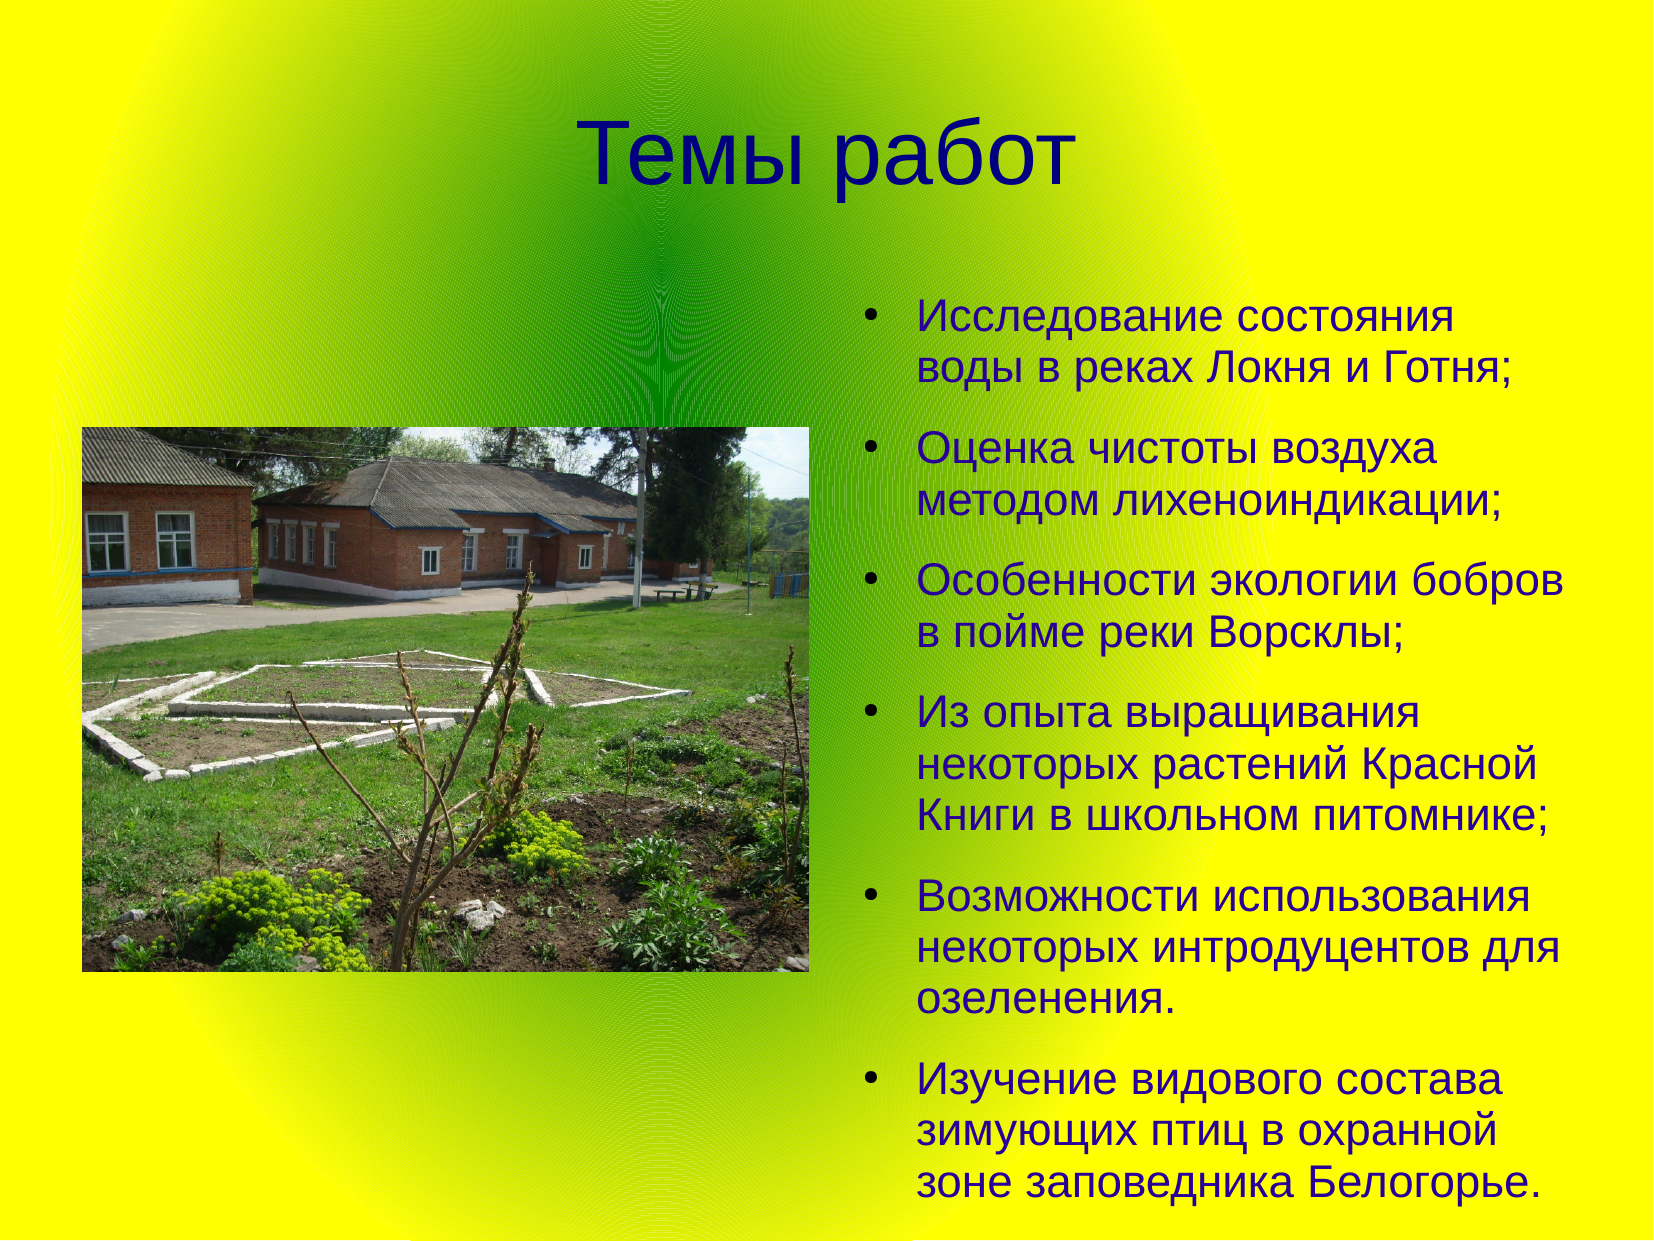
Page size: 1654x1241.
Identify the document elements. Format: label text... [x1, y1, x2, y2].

title Темы работ [82, 56, 1571, 250]
list Исследование состояния воды в реках Локня и Готня; Оценка чистоты воздуха методом лихеноиндикации; Особенности экологии бобров в пойме реки Ворсклы; Из опыта выращивания некоторых растений Красной Книги в школьном питомнике; Возможности использования некоторых интродуцентов для озеленения. Изучение видового состава зимующих птиц в охранной зоне заповедника Белогорье. [845, 290, 1572, 1207]
picture [82, 427, 809, 972]
